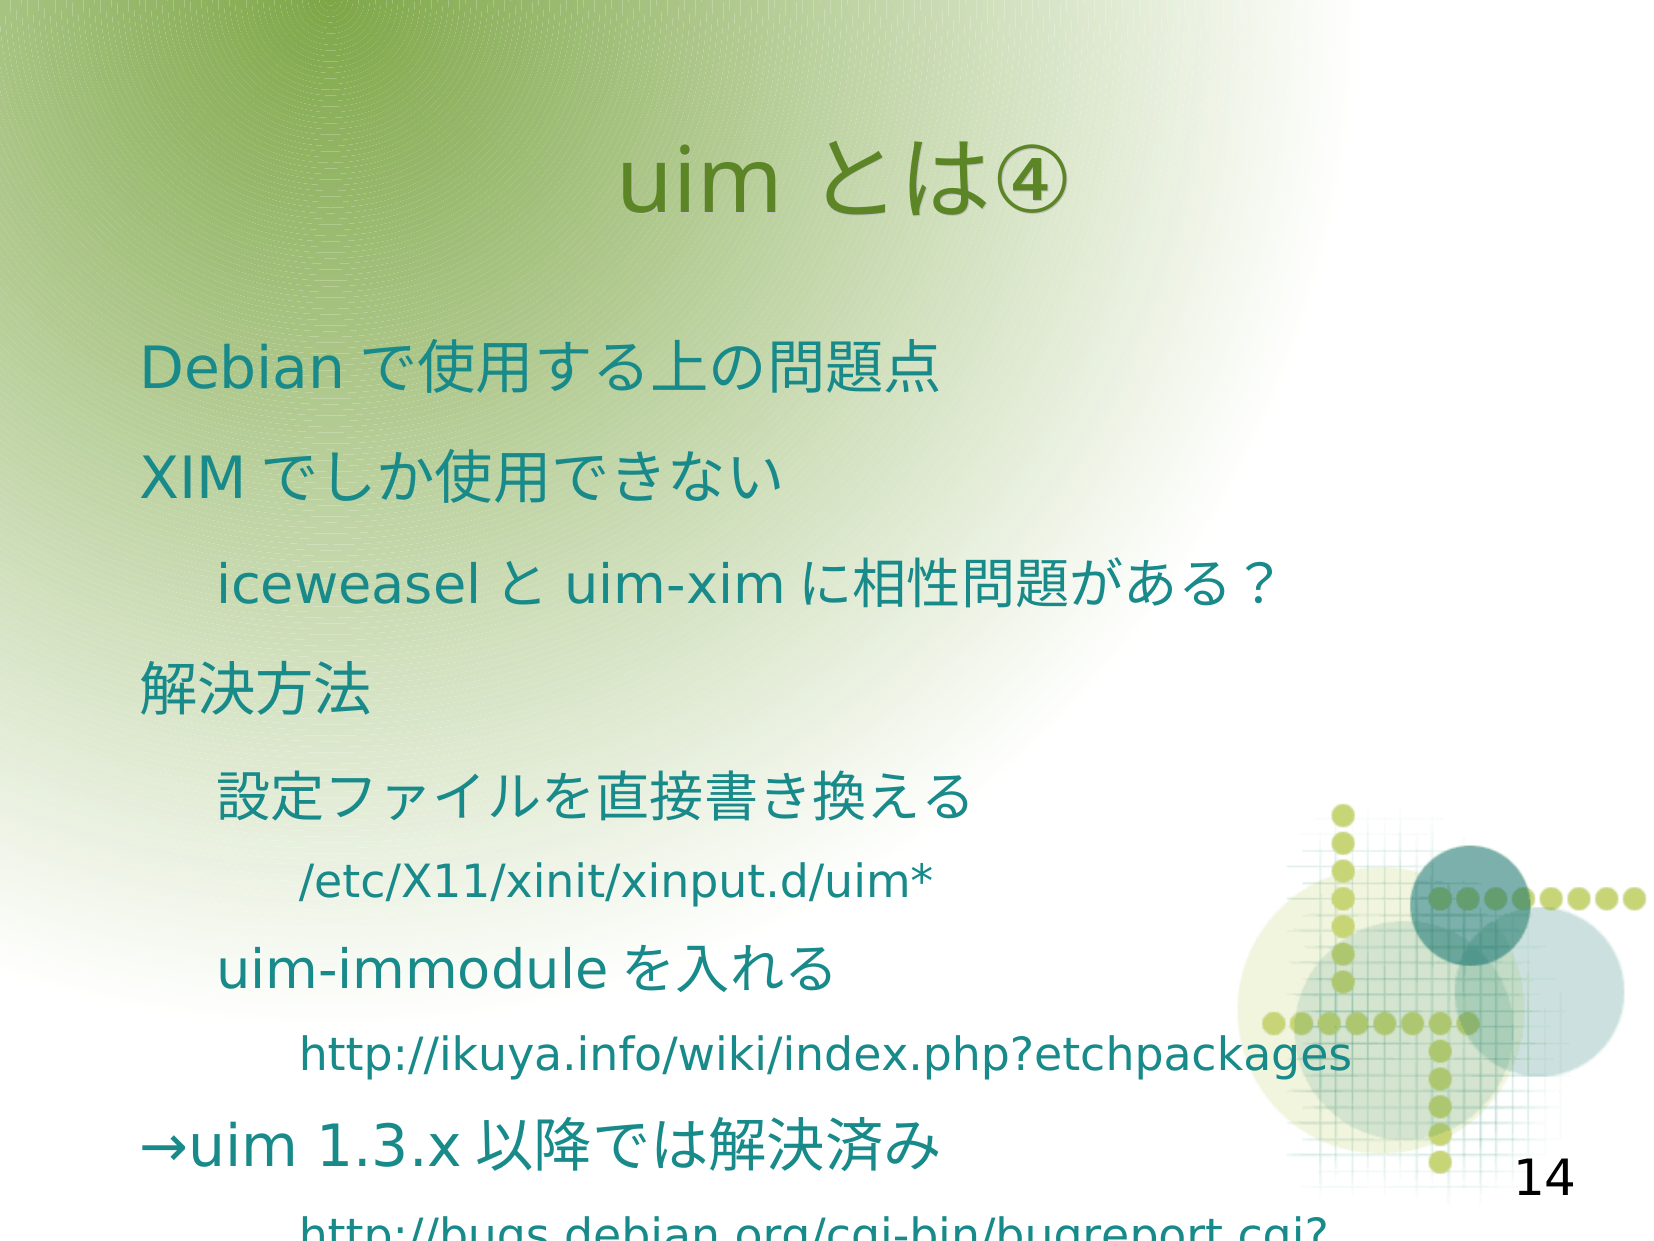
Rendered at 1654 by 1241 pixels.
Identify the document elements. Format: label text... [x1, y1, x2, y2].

title uimとは④ [121, 73, 1534, 281]
list Debianで使用する上の問題点 XIMでしか使用できない iceweaselとuim-ximに相性問題がある？ 解決方法 設定ファイルを直接書き換える /etc/X11/xinit/xinput.d/uim* uim-immoduleを入れる http://ikuya.info/wiki/index.php?etchpackages →uim 1.3.x以降では解決済み http://bugs.debian.org/cgi-bin/bugreport.cgi?bug=400871 [121, 321, 1534, 1194]
picture [1224, 792, 1654, 1211]
